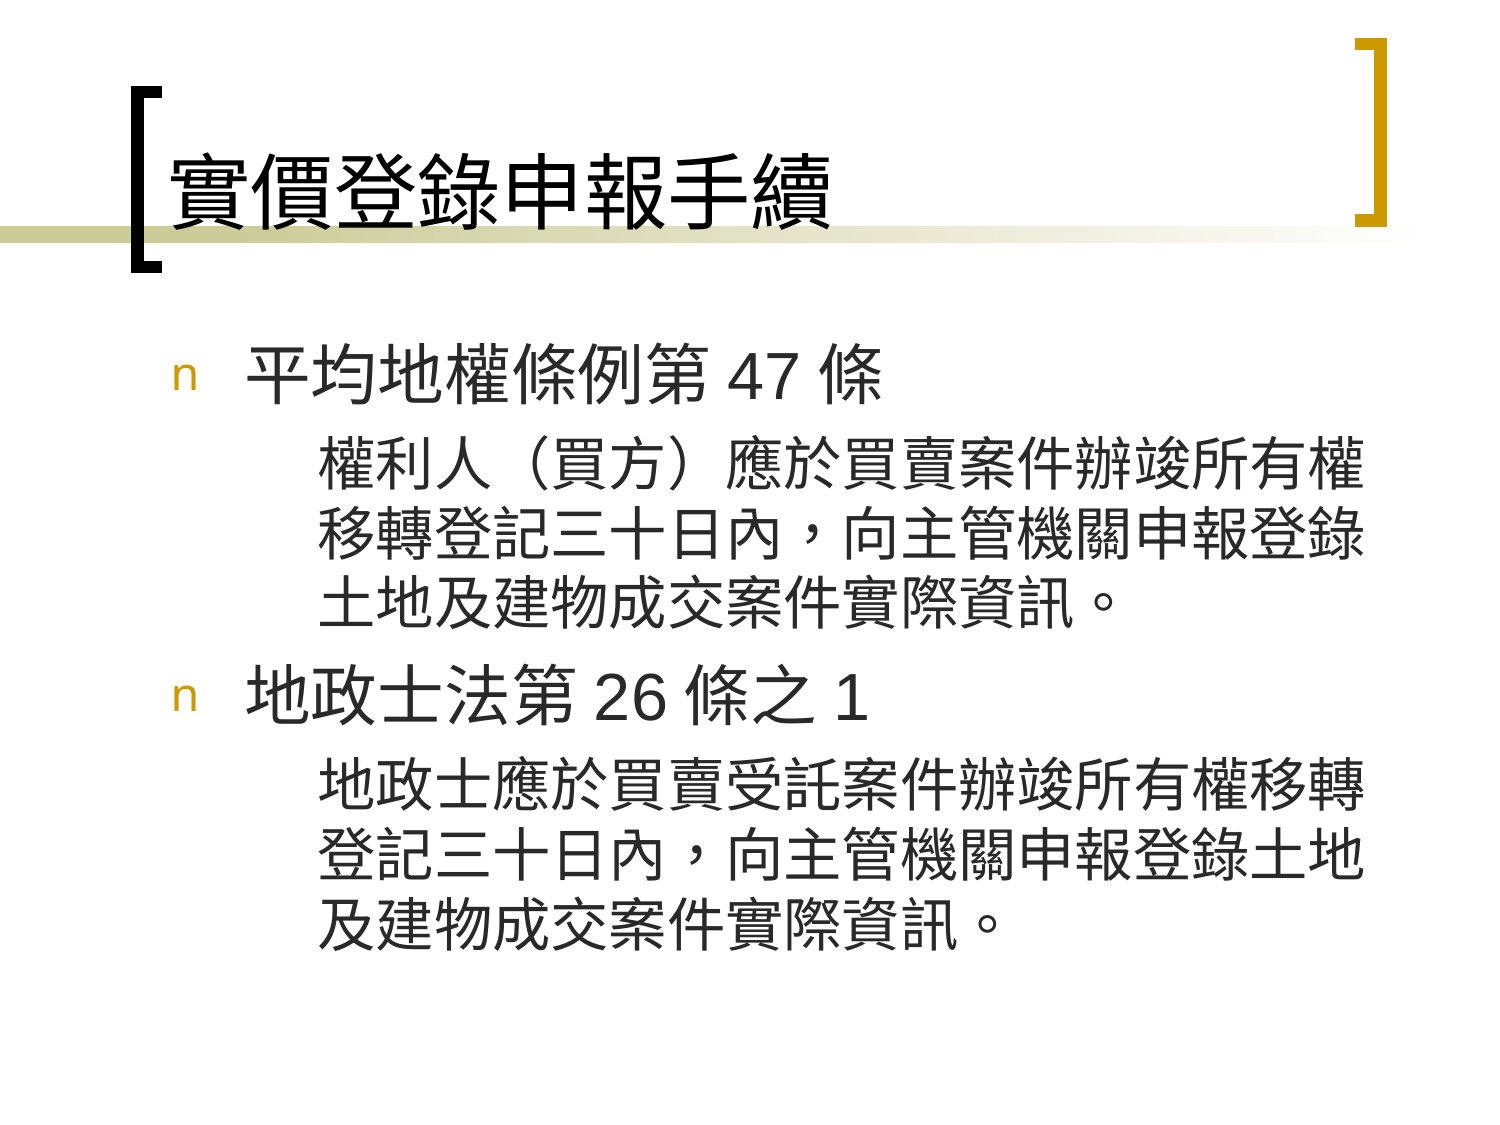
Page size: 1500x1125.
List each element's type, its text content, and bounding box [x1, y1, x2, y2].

list 平均地權條例第47條 權利人（買方）應於買賣案件辦竣所有權移轉登記三十日內，向主管機關申報登錄土地及建物成交案件實際資訊。 地政士法第26條之1 地政士應於買賣受託案件辦竣所有權移轉登記三十日內，向主管機關申報登錄土地及建物成交案件實際資訊。 [155, 324, 1413, 1000]
title 實價登錄申報手續 [152, 15, 1328, 248]
